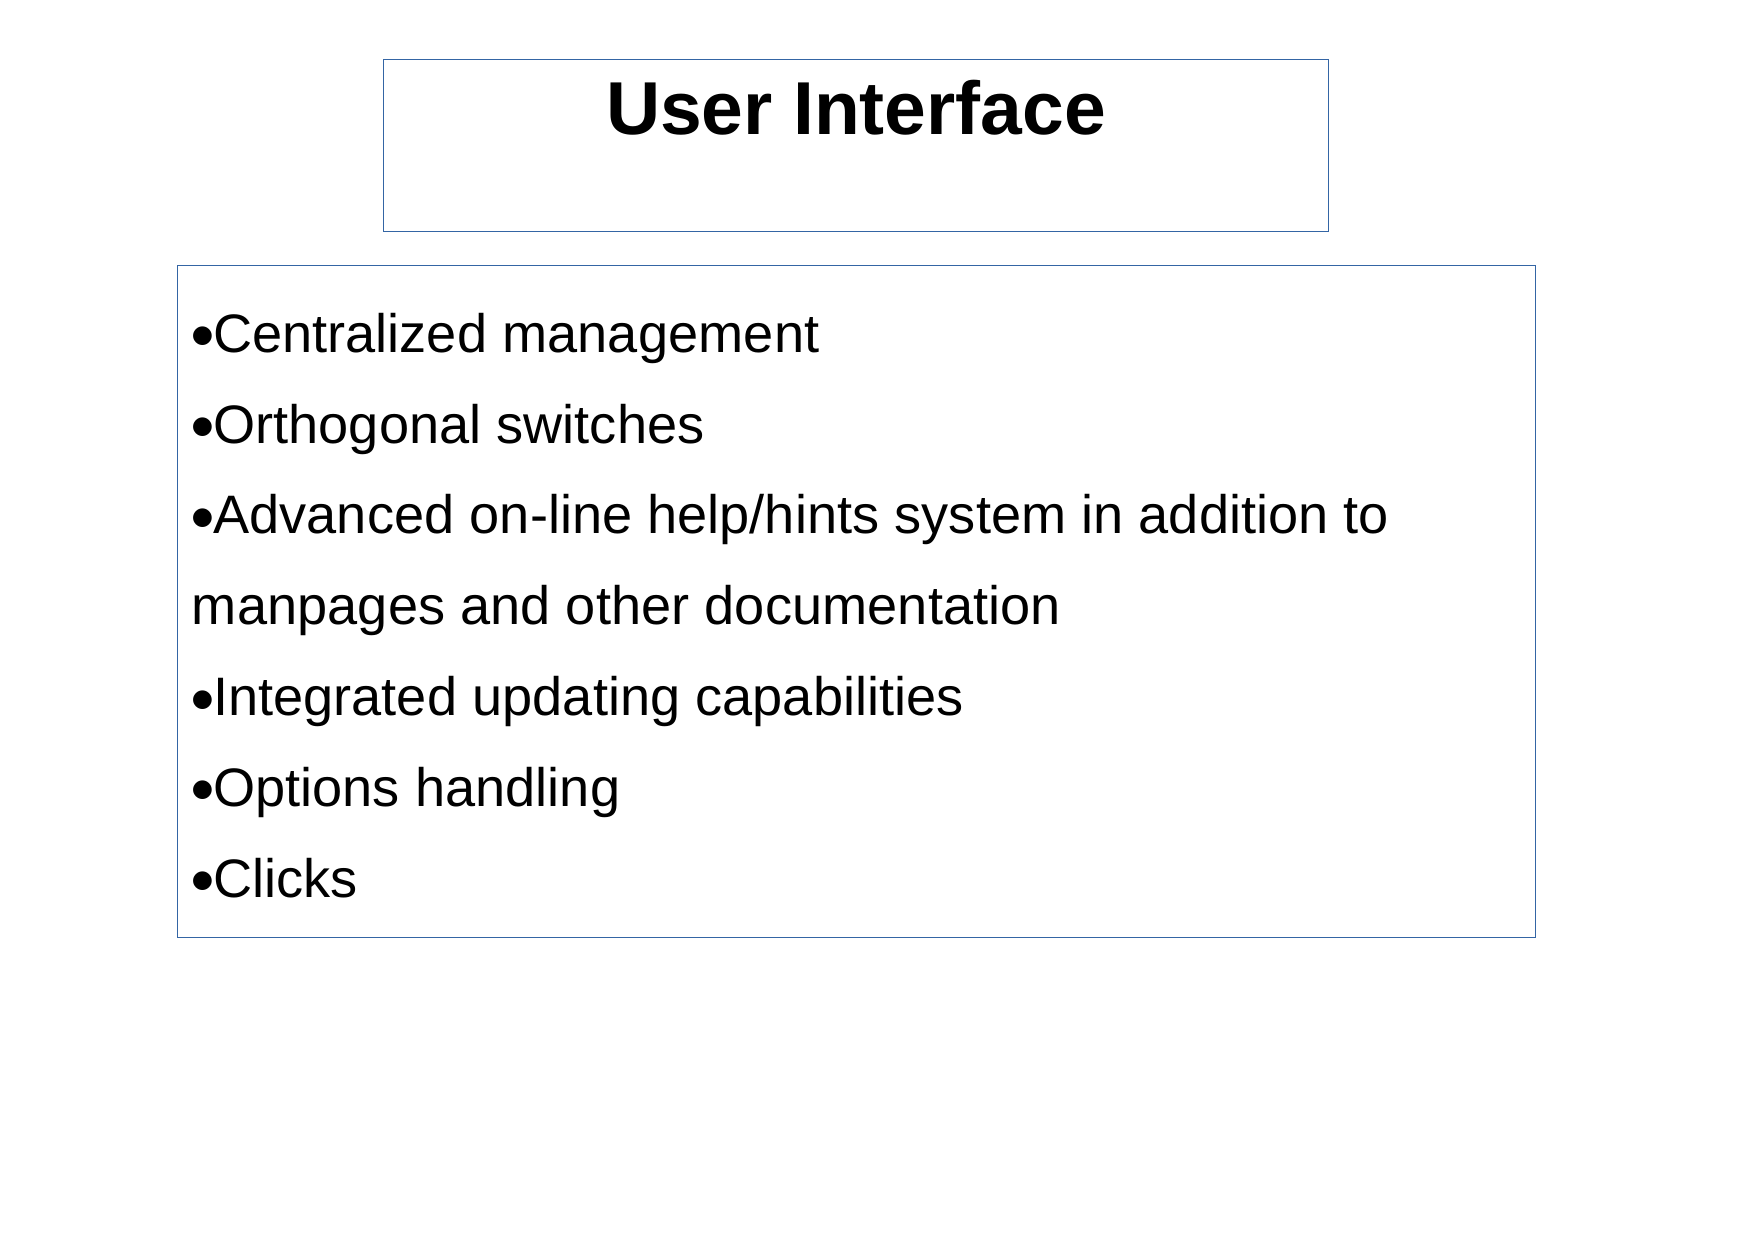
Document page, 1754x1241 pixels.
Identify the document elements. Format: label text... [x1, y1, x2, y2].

text_box User Interface [383, 59, 1329, 232]
text_box Centralized management Orthogonal switches Advanced on-line help/hints system in addition to manpages and other documentation Integrated updating capabilities Options handling Clicks [177, 265, 1536, 938]
